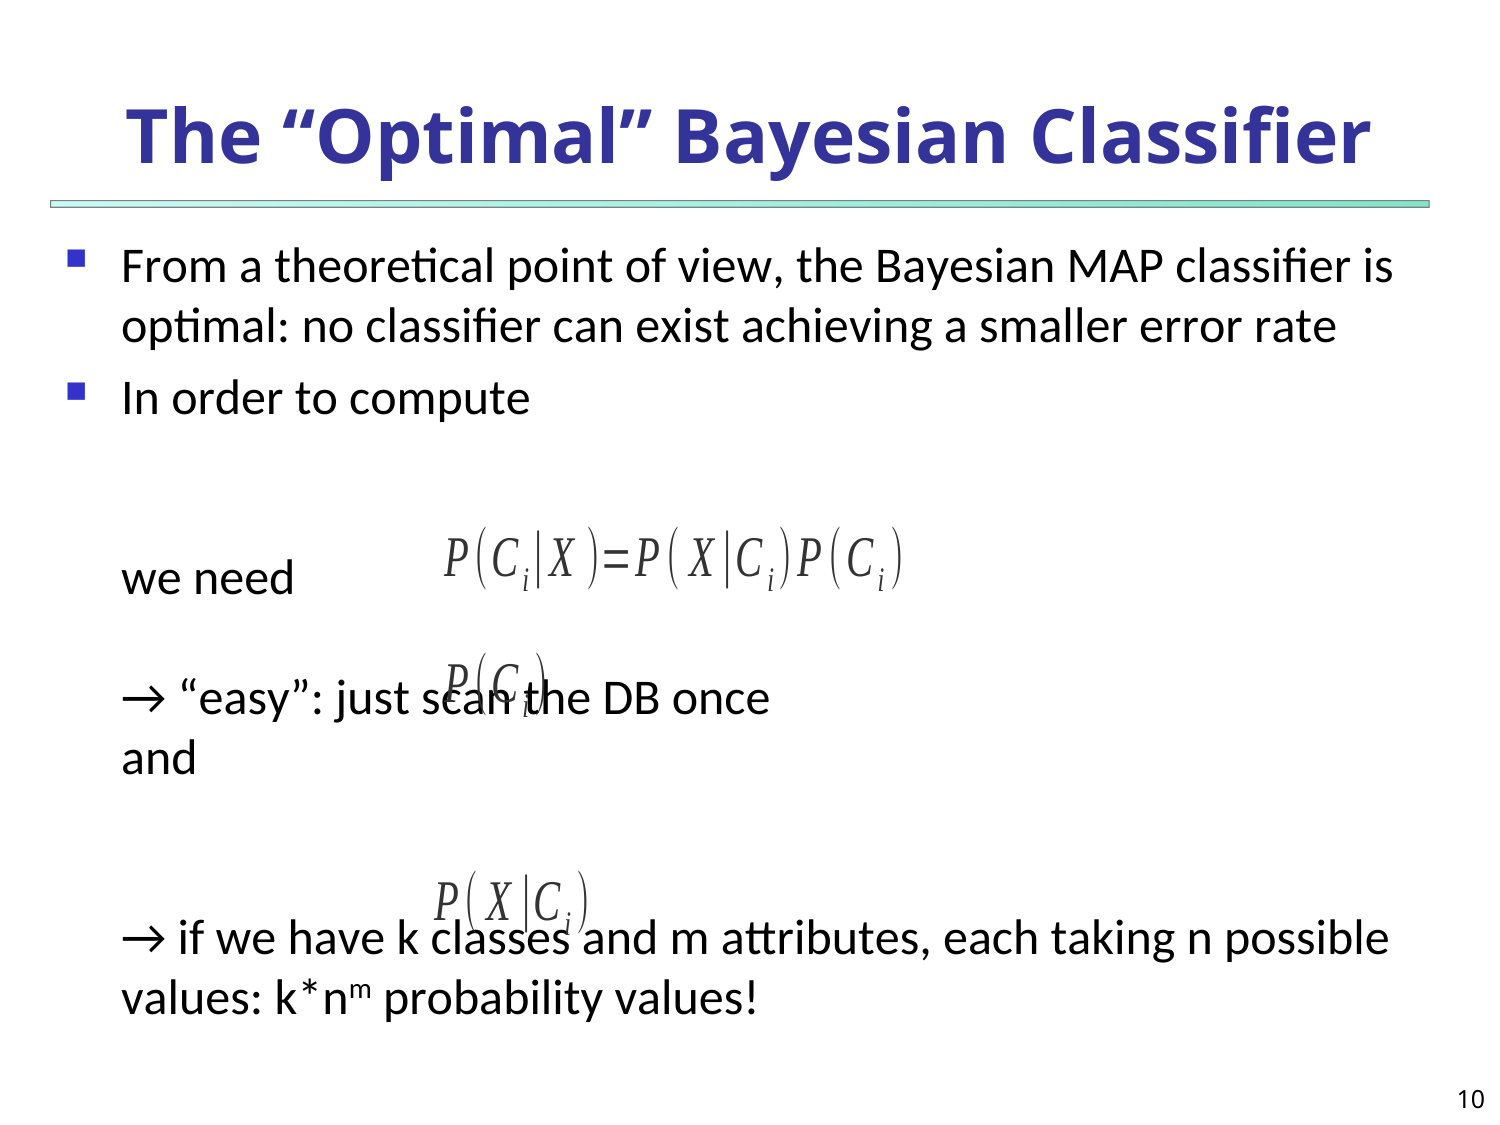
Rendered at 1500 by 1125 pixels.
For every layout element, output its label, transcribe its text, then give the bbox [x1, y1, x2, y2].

list From a theoretical point of view, the Bayesian MAP classifier is optimal: no classifier can exist achieving a smaller error rate In order to compute we need → “easy”: just scan the DB once and → if we have k classes and m attributes, each taking n possible values: k*nm probability values! [49, 224, 1438, 1093]
title The “Optimal” Bayesian Classifier [75, 0, 1426, 187]
text_box <number> [1187, 1062, 1500, 1125]
text_box [435, 650, 910, 727]
text_box [425, 868, 901, 945]
text_box [435, 525, 910, 601]
